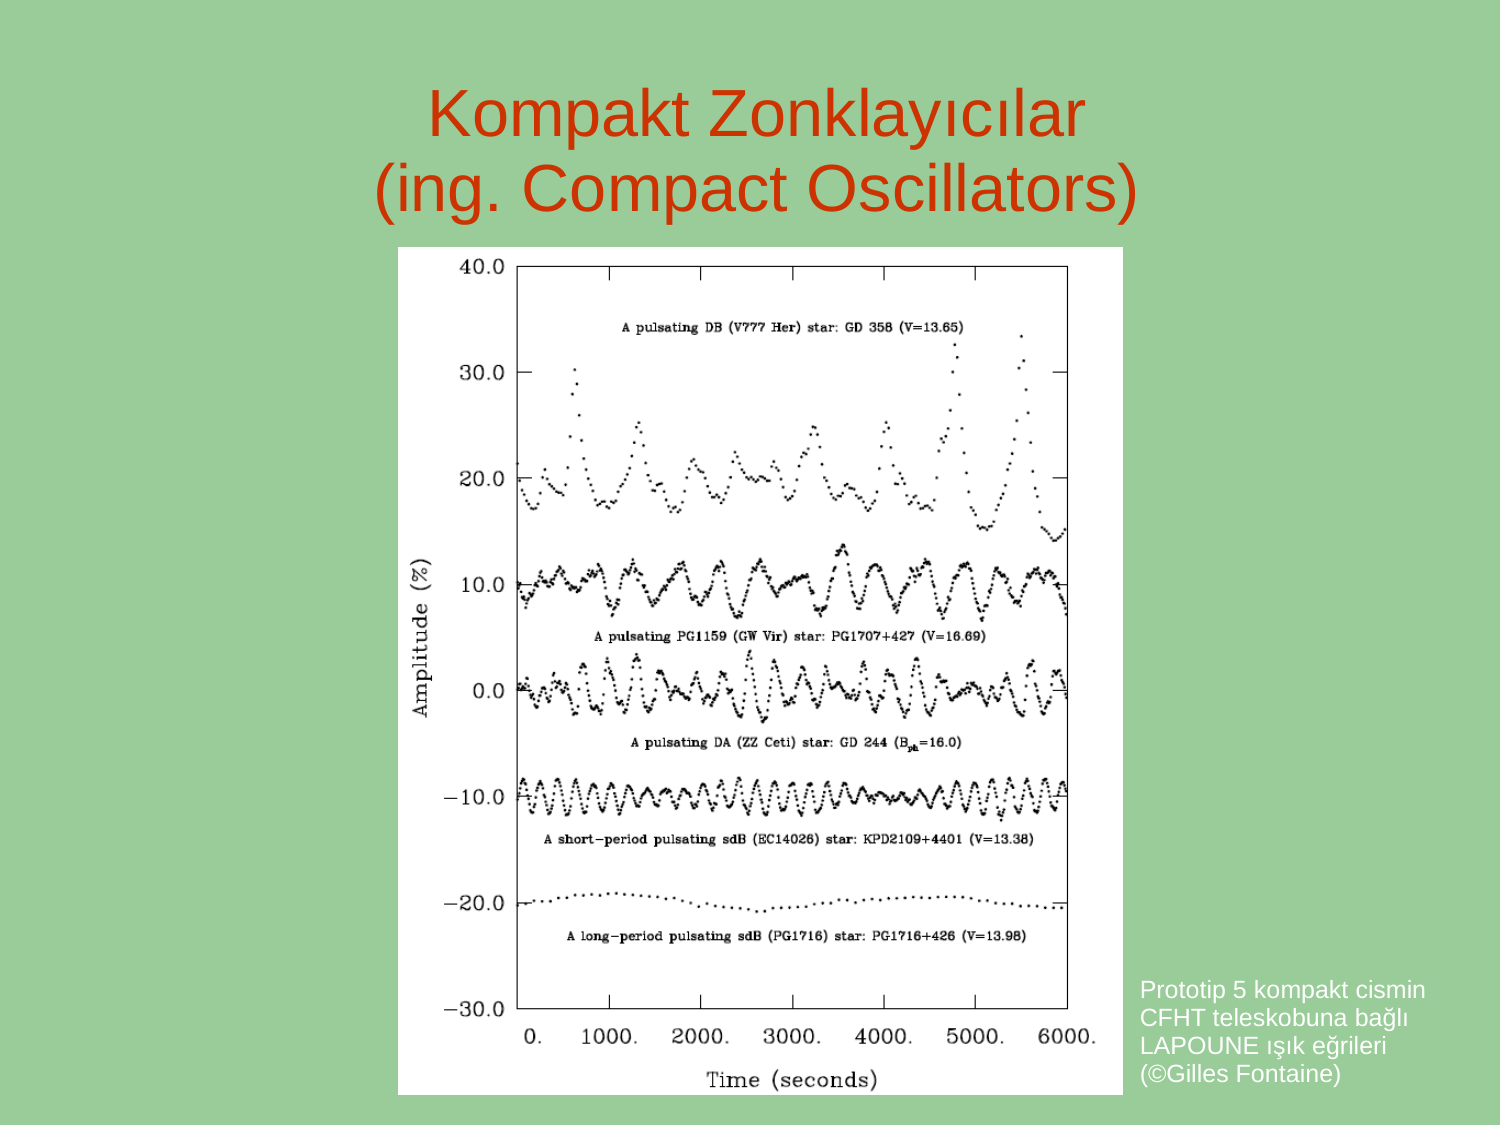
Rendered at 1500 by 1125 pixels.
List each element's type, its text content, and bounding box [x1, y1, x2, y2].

title Kompakt Zonklayıcılar (ing. Compact Oscillators) [120, 29, 1395, 272]
text_box Prototip 5 kompakt cismin CFHT teleskobuna bağlı LAPOUNE ışık eğrileri (©Gilles Fontaine) [1125, 968, 1486, 1096]
picture [398, 247, 1123, 1096]
